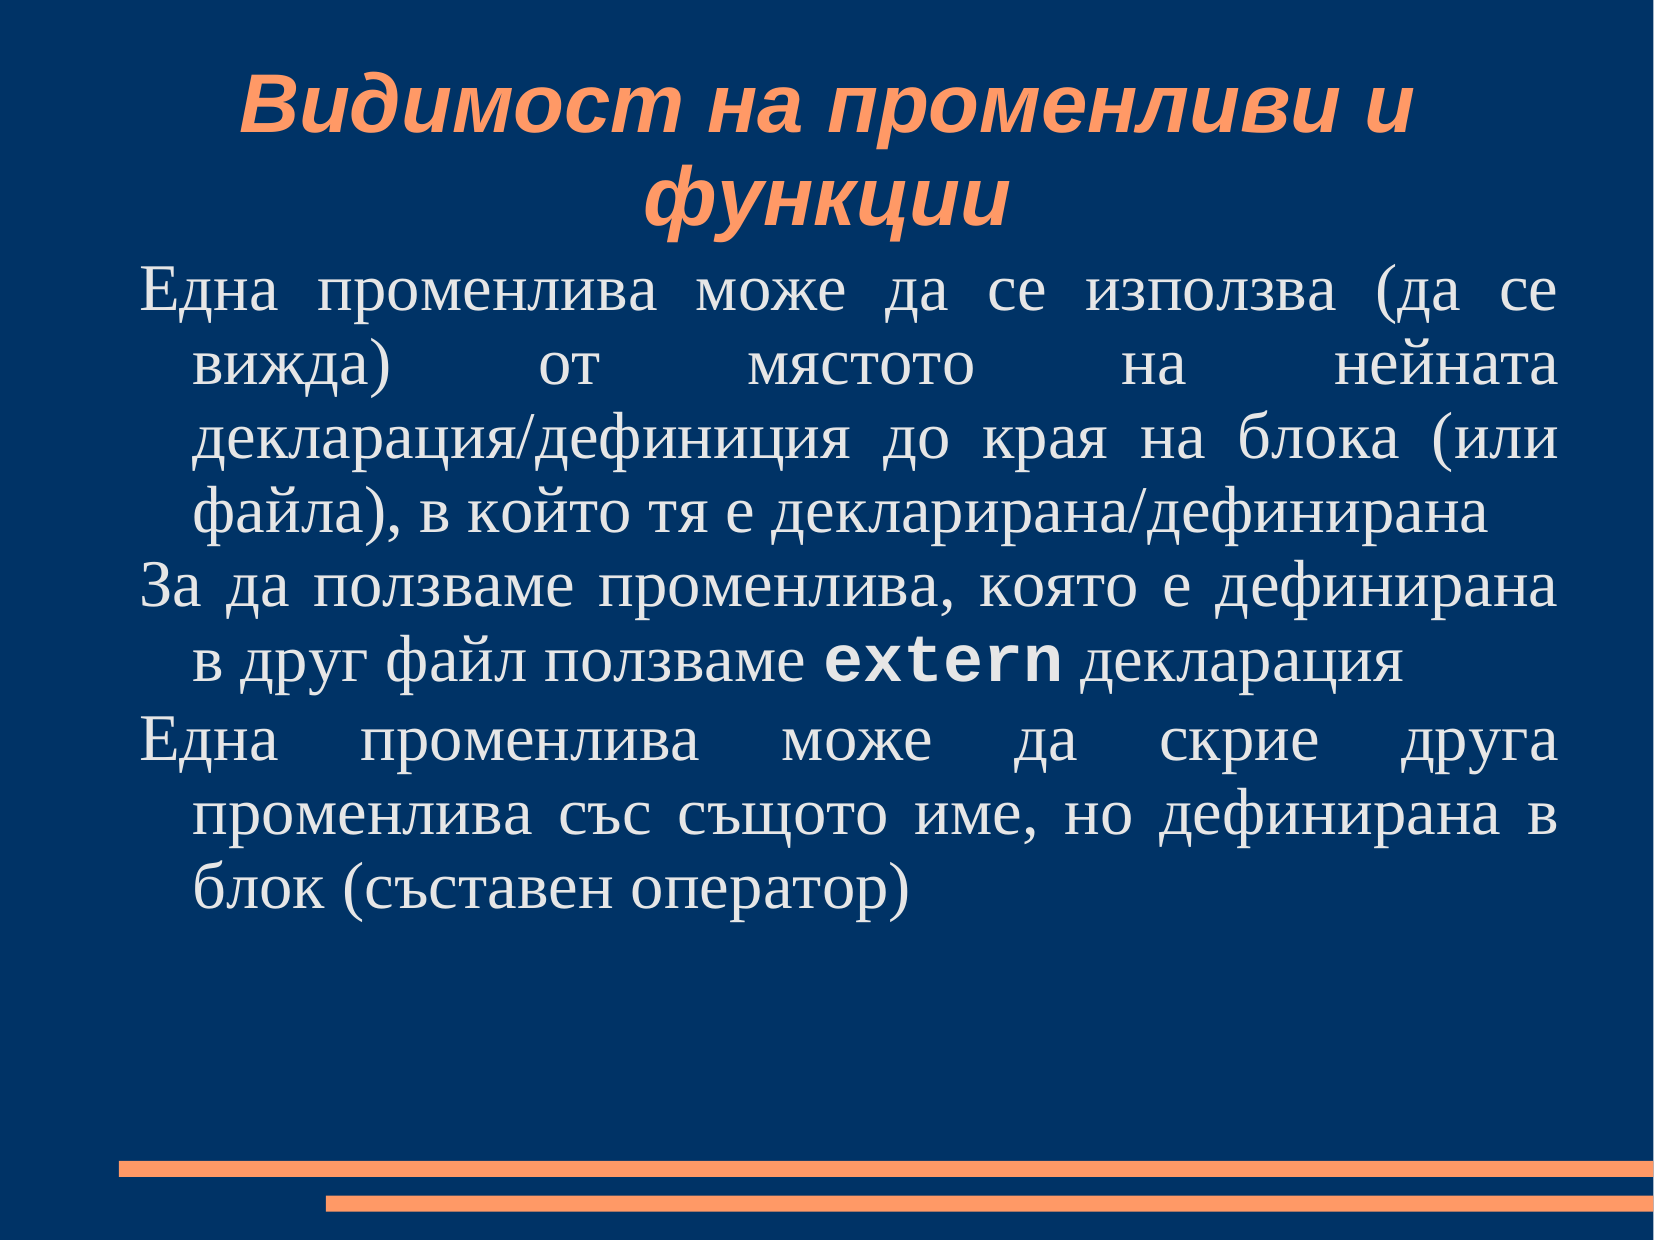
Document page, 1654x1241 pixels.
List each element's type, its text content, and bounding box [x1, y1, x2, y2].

list Една променлива може да се използва (да се вижда) от мястото на нейната декларация/дефиниция до края на блока (или файла), в който тя е декларирана/дефинирана За да ползваме променлива, която е дефинирана в друг файл ползваме extern декларация Една променлива може да скрие друга променлива със същото име, но дефинирана в блок (съставен оператор) [121, 251, 1561, 1047]
title Видимост на променливи и функции [121, 46, 1534, 251]
